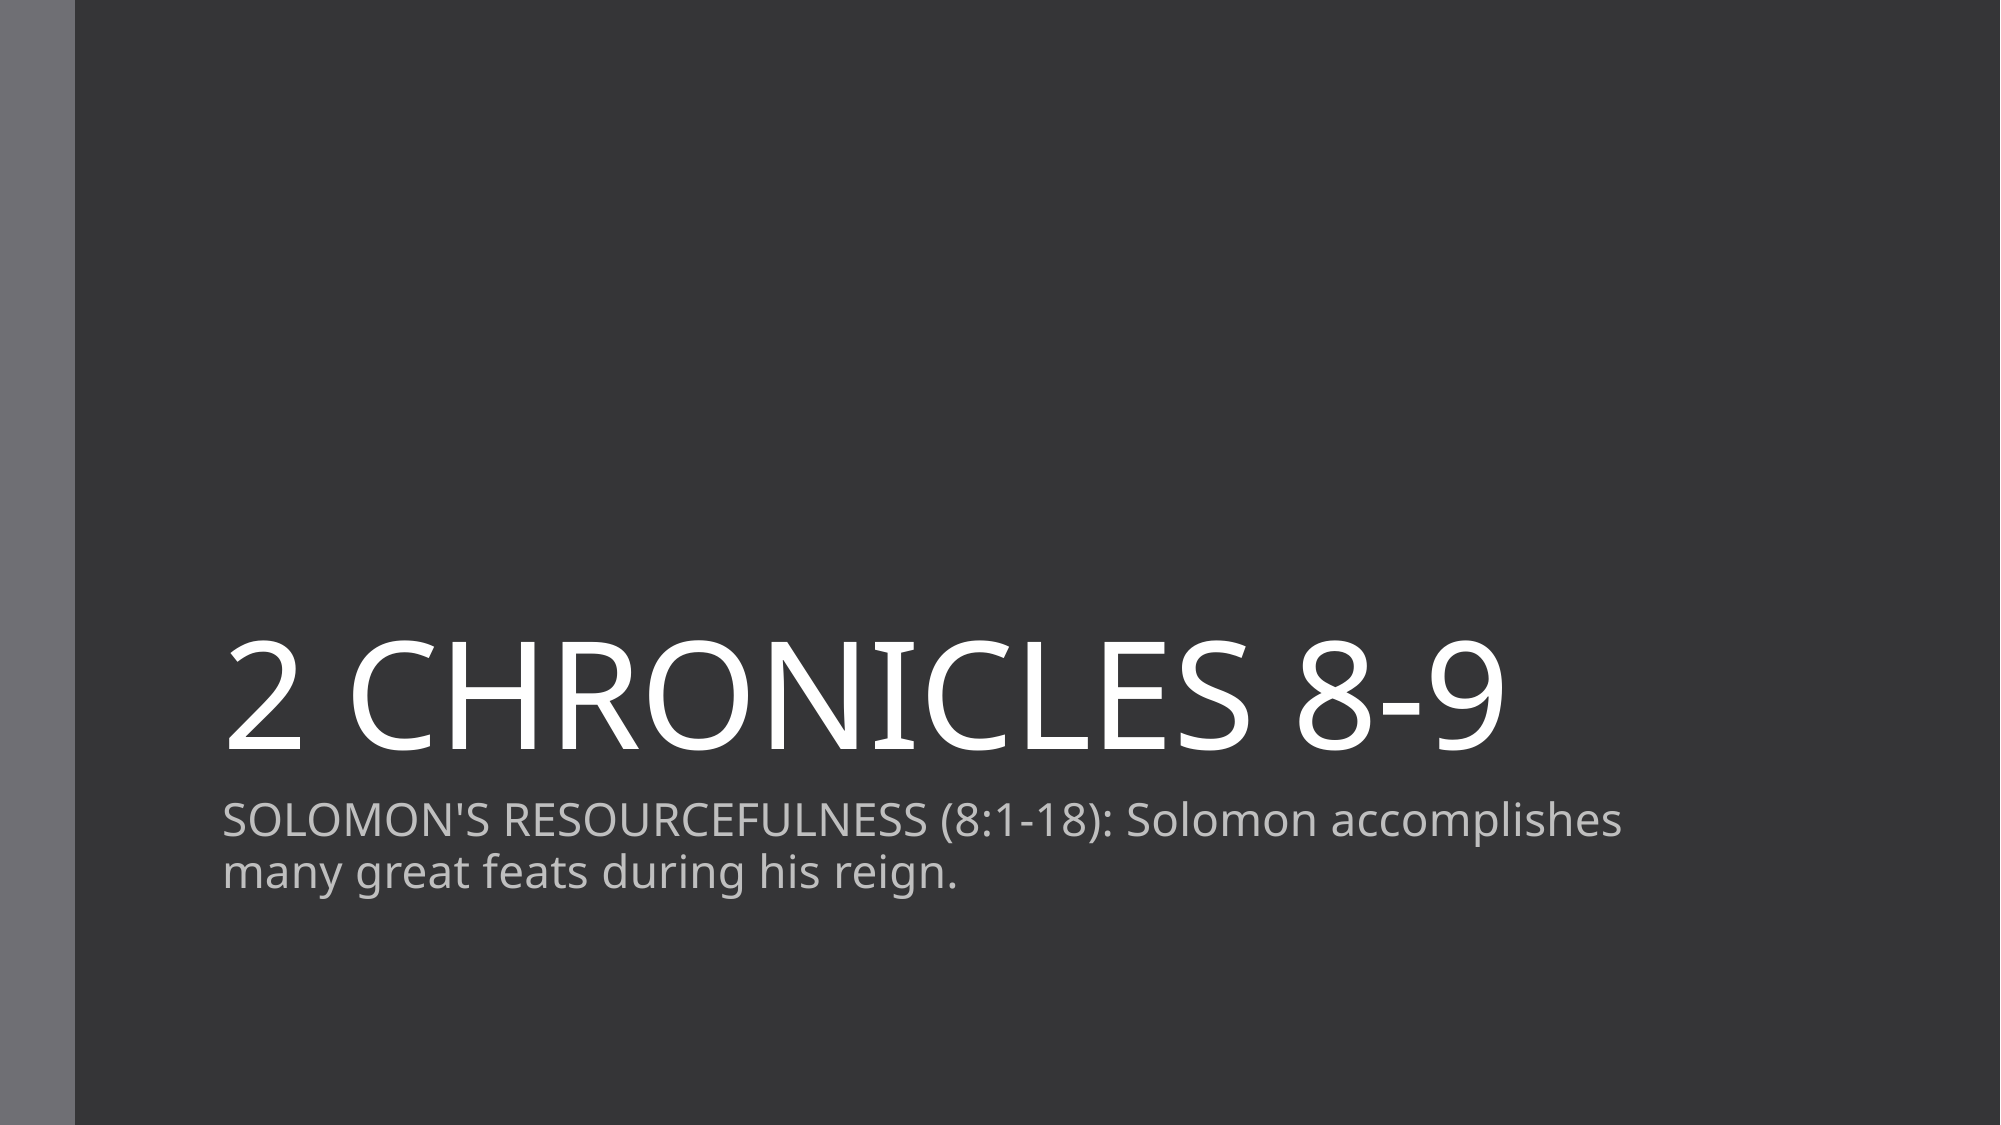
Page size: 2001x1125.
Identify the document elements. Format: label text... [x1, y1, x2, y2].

title 2 CHRONICLES 8-9 [206, 124, 1752, 787]
subtitle SOLOMON'S RESOURCEFULNESS (8:1-18): Solomon accomplishes many great feats during his reign. [206, 787, 1752, 1066]
